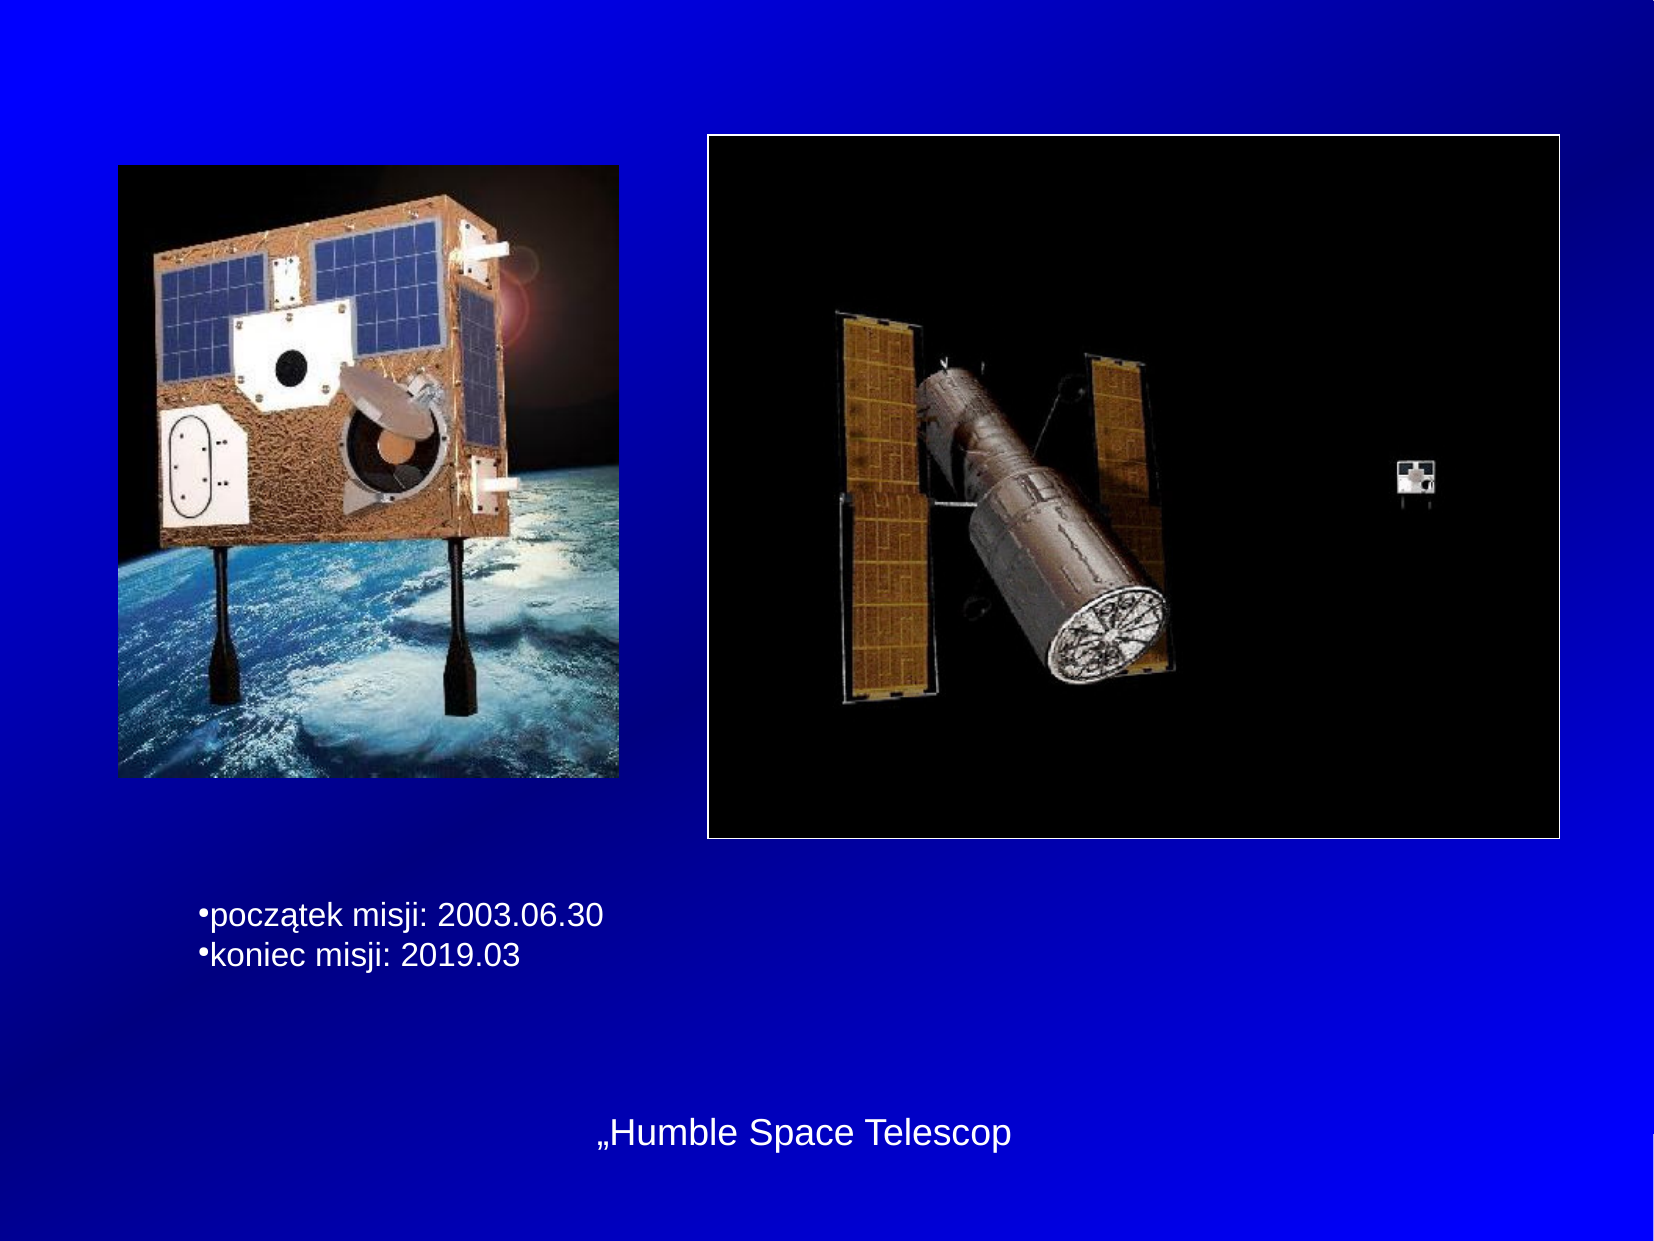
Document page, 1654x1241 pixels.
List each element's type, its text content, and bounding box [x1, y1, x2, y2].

picture [118, 165, 619, 778]
picture [708, 135, 1559, 838]
text_box „Humble Space Telescop [582, 1104, 1072, 1162]
text_box początek misji: 2003.06.30 koniec misji: 2019.03 [183, 885, 620, 982]
